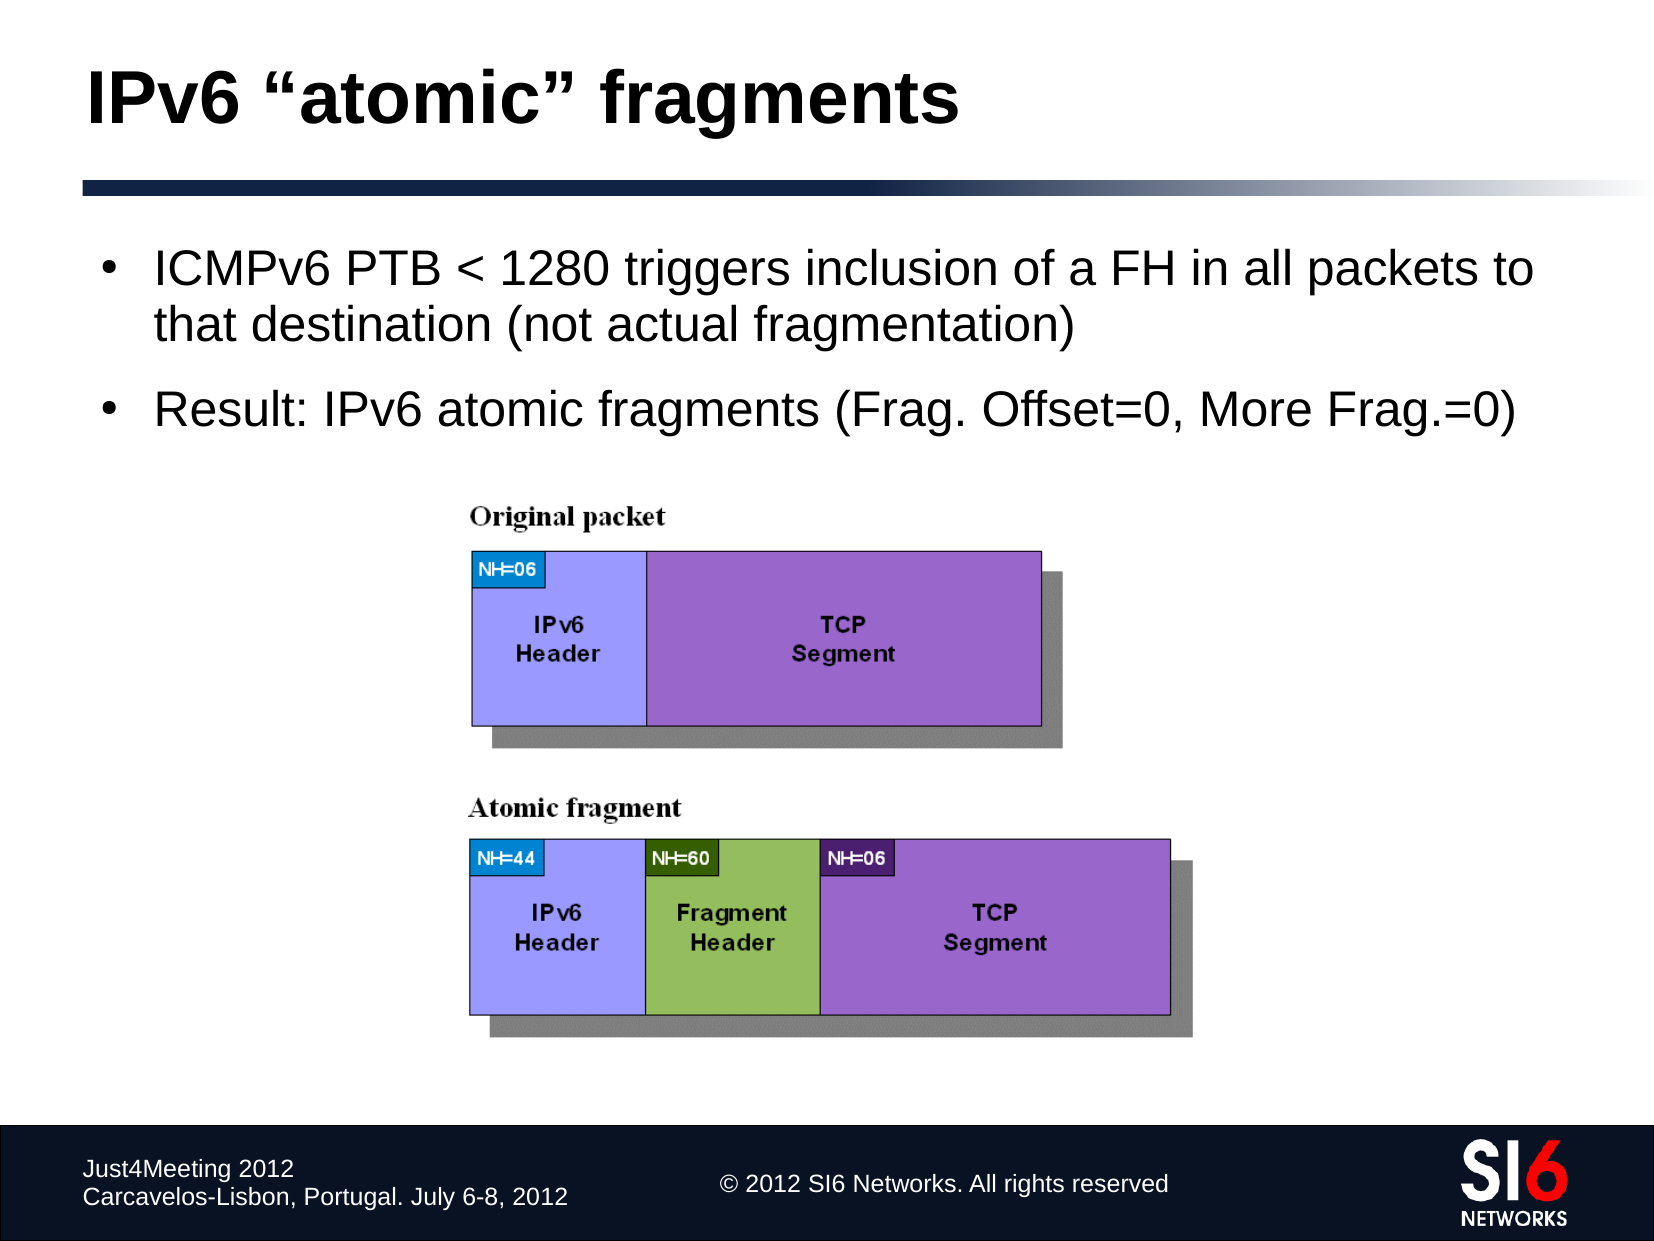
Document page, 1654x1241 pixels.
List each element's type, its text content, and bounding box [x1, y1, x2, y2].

title IPv6 “atomic” fragments [86, 30, 1576, 166]
picture [1461, 1139, 1567, 1226]
list ICMPv6 PTB < 1280 triggers inclusion of a FH in all packets to that destination (not actual fragmentation) Result: IPv6 atomic fragments (Frag. Offset=0, More Frag.=0) [82, 240, 1571, 1059]
picture [459, 504, 1210, 1050]
